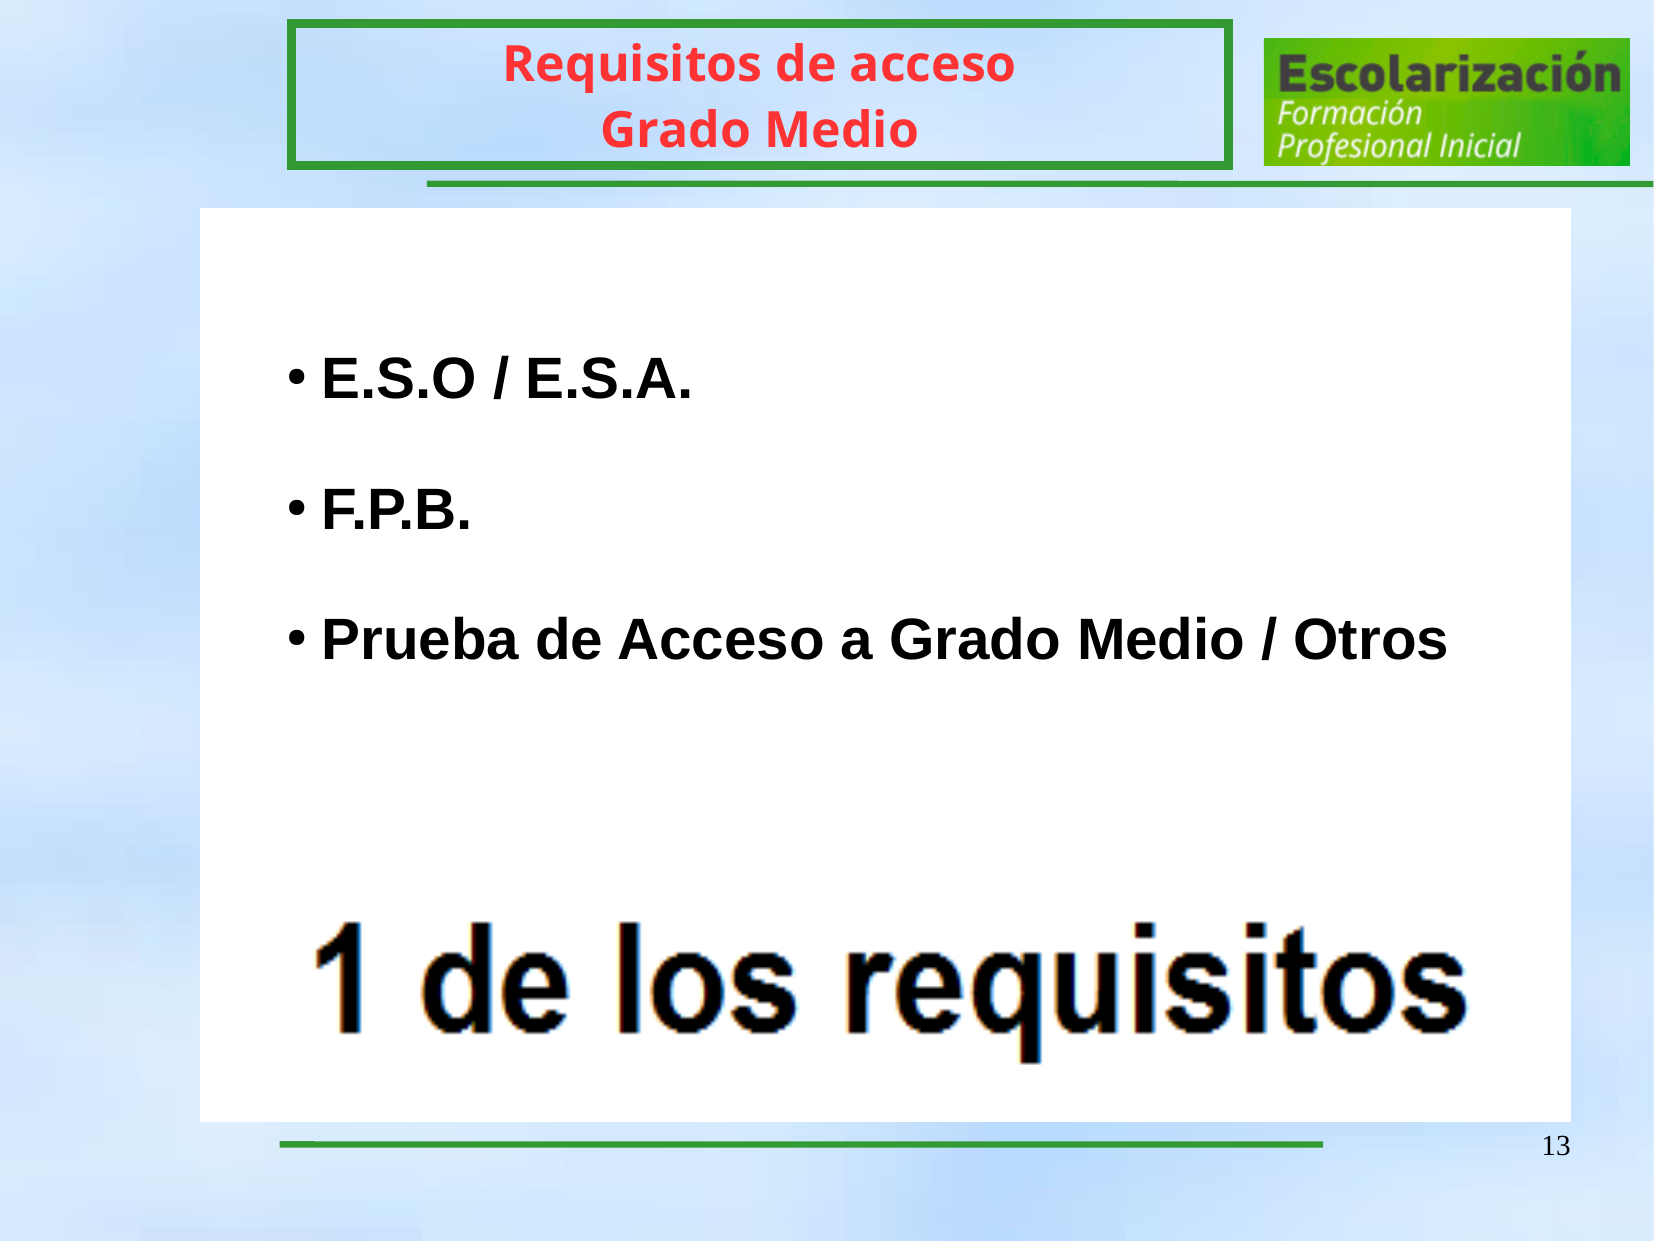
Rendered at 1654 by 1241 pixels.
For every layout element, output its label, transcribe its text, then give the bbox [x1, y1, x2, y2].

text_box Requisitos de acceso Grado Medio [291, 23, 1229, 166]
text_box E.S.O / E.S.A. F.P.B. Prueba de Acceso a Grado Medio / Otros [271, 208, 1536, 878]
picture [0, 0, 1654, 1241]
